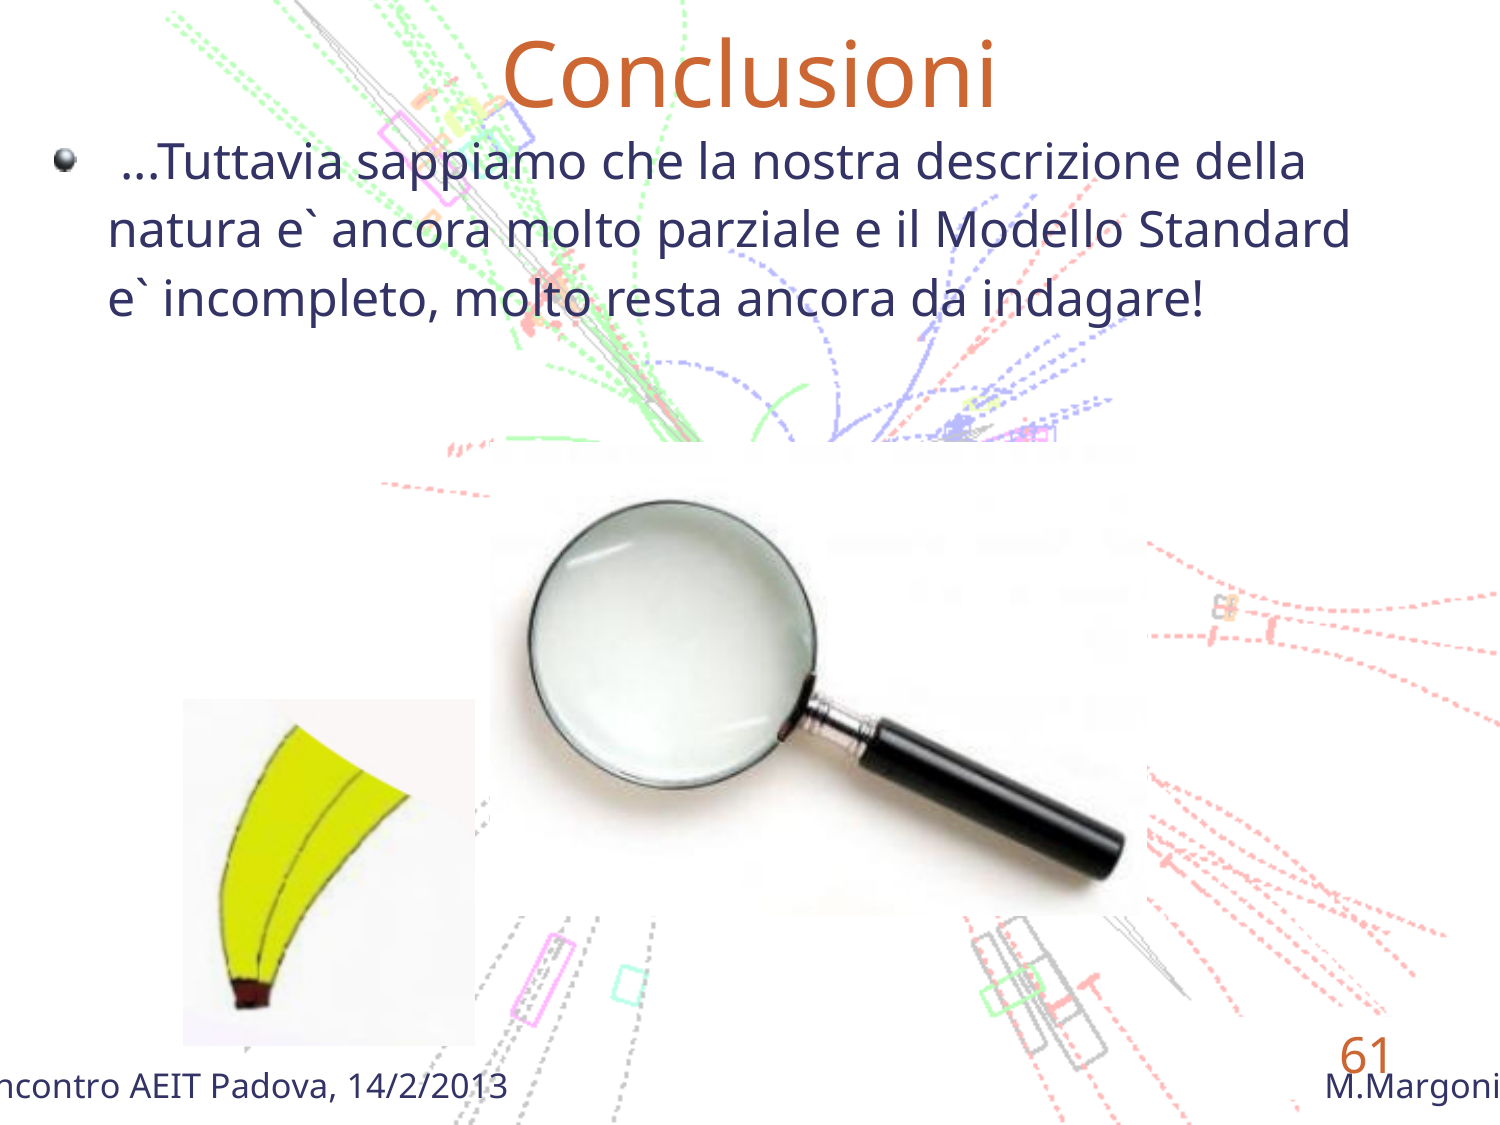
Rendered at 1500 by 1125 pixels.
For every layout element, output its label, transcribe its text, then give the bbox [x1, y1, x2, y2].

title Conclusioni [37, 3, 1463, 141]
picture [0, 0, 1500, 1125]
list ...Tuttavia sappiamo che la nostra descrizione della natura e` ancora molto parziale e il Modello Standard e` incompleto, molto resta ancora da indagare! [36, 28, 1387, 864]
